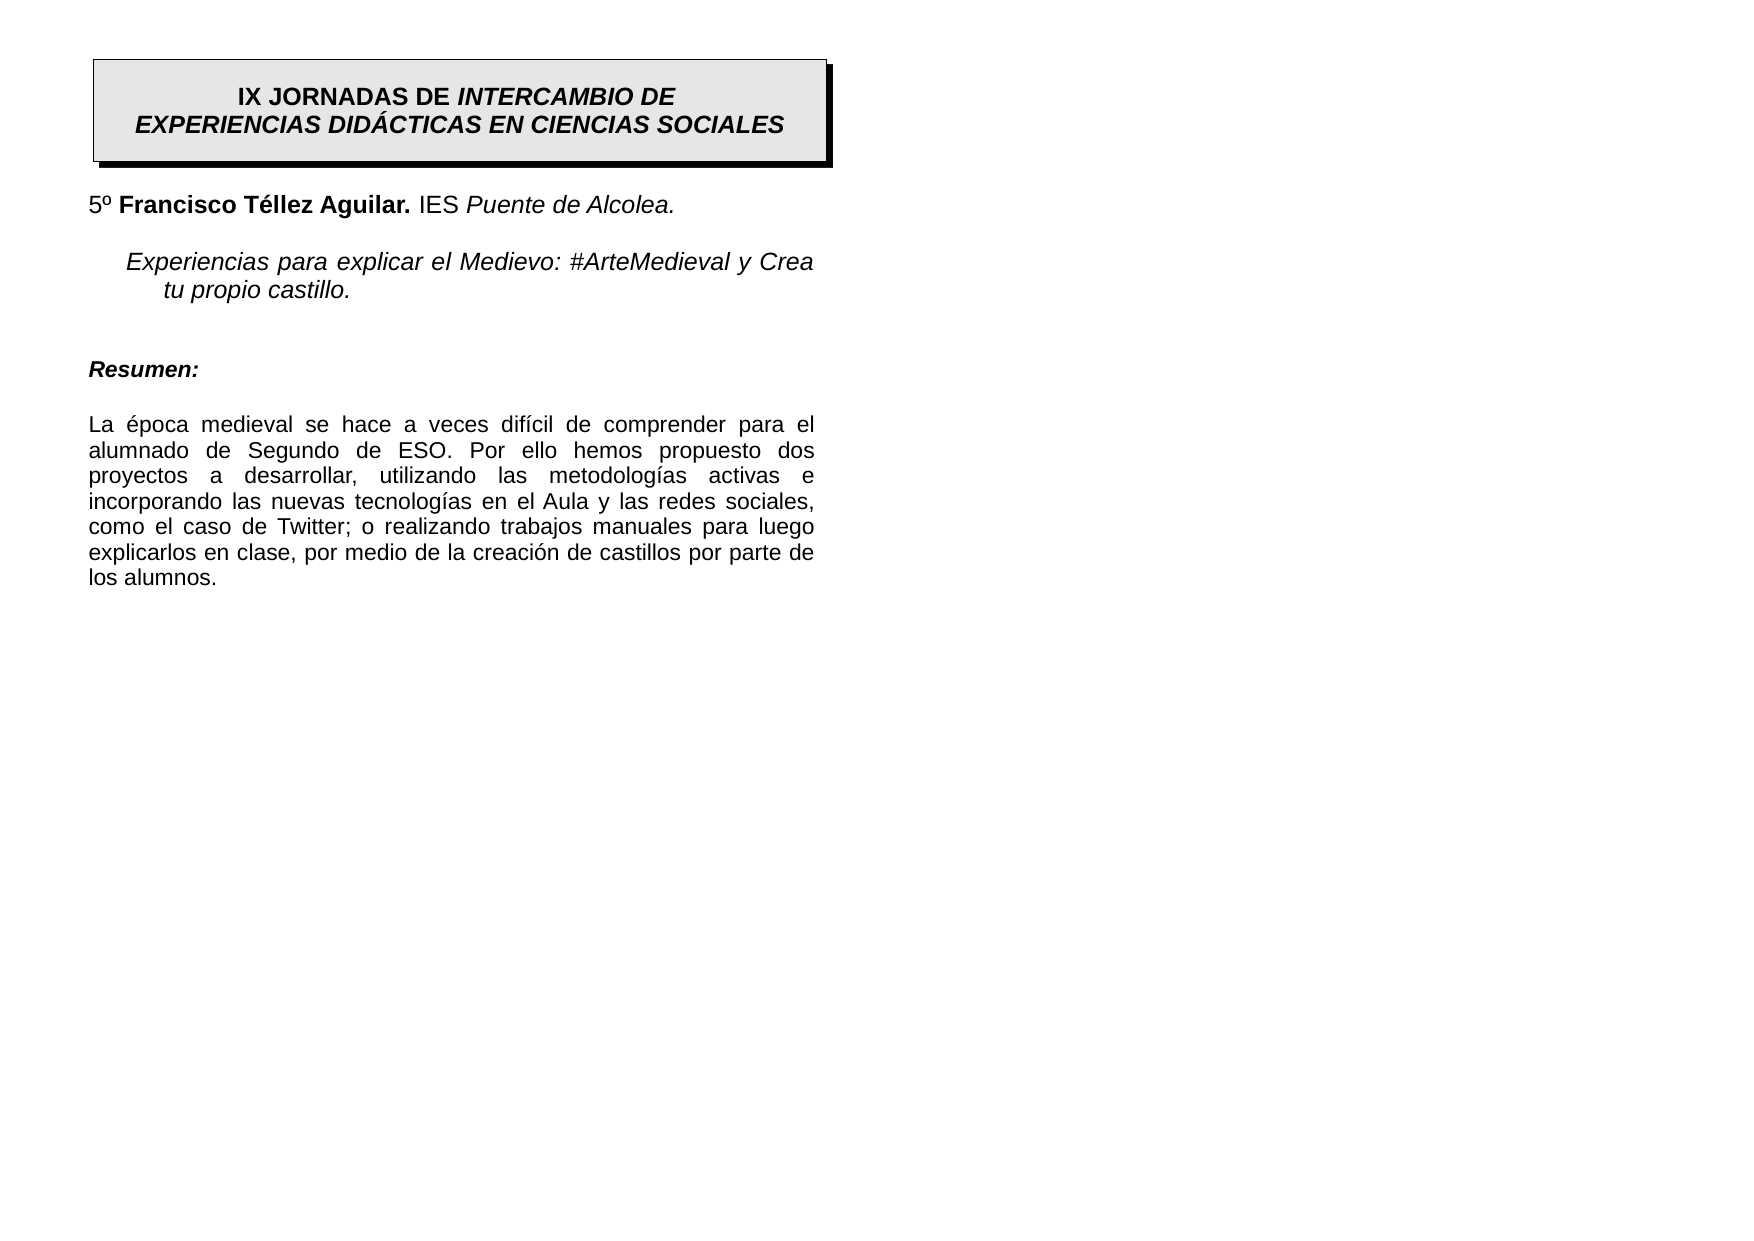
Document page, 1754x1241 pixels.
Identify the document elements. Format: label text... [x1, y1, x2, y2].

list 5º Francisco Téllez Aguilar. IES Puente de Alcolea. Experiencias para explicar el Medievo: #ArteMedieval y Crea tu propio castillo. Resumen: La época medieval se hace a veces difícil de comprender para el alumnado de Segundo de ESO. Por ello hemos propuesto dos proyectos a desarrollar, utilizando las metodologías activas e incorporando las nuevas tecnologías en el Aula y las redes sociales, como el caso de Twitter; o realizando trabajos manuales para luego explicarlos en clase, por medio de la creación de castillos por parte de los alumnos. [88, 190, 816, 1152]
title IX JORNADAS DE INTERCAMBIO DE EXPERIENCIAS DIDÁCTICAS EN CIENCIAS SOCIALES [93, 59, 827, 162]
